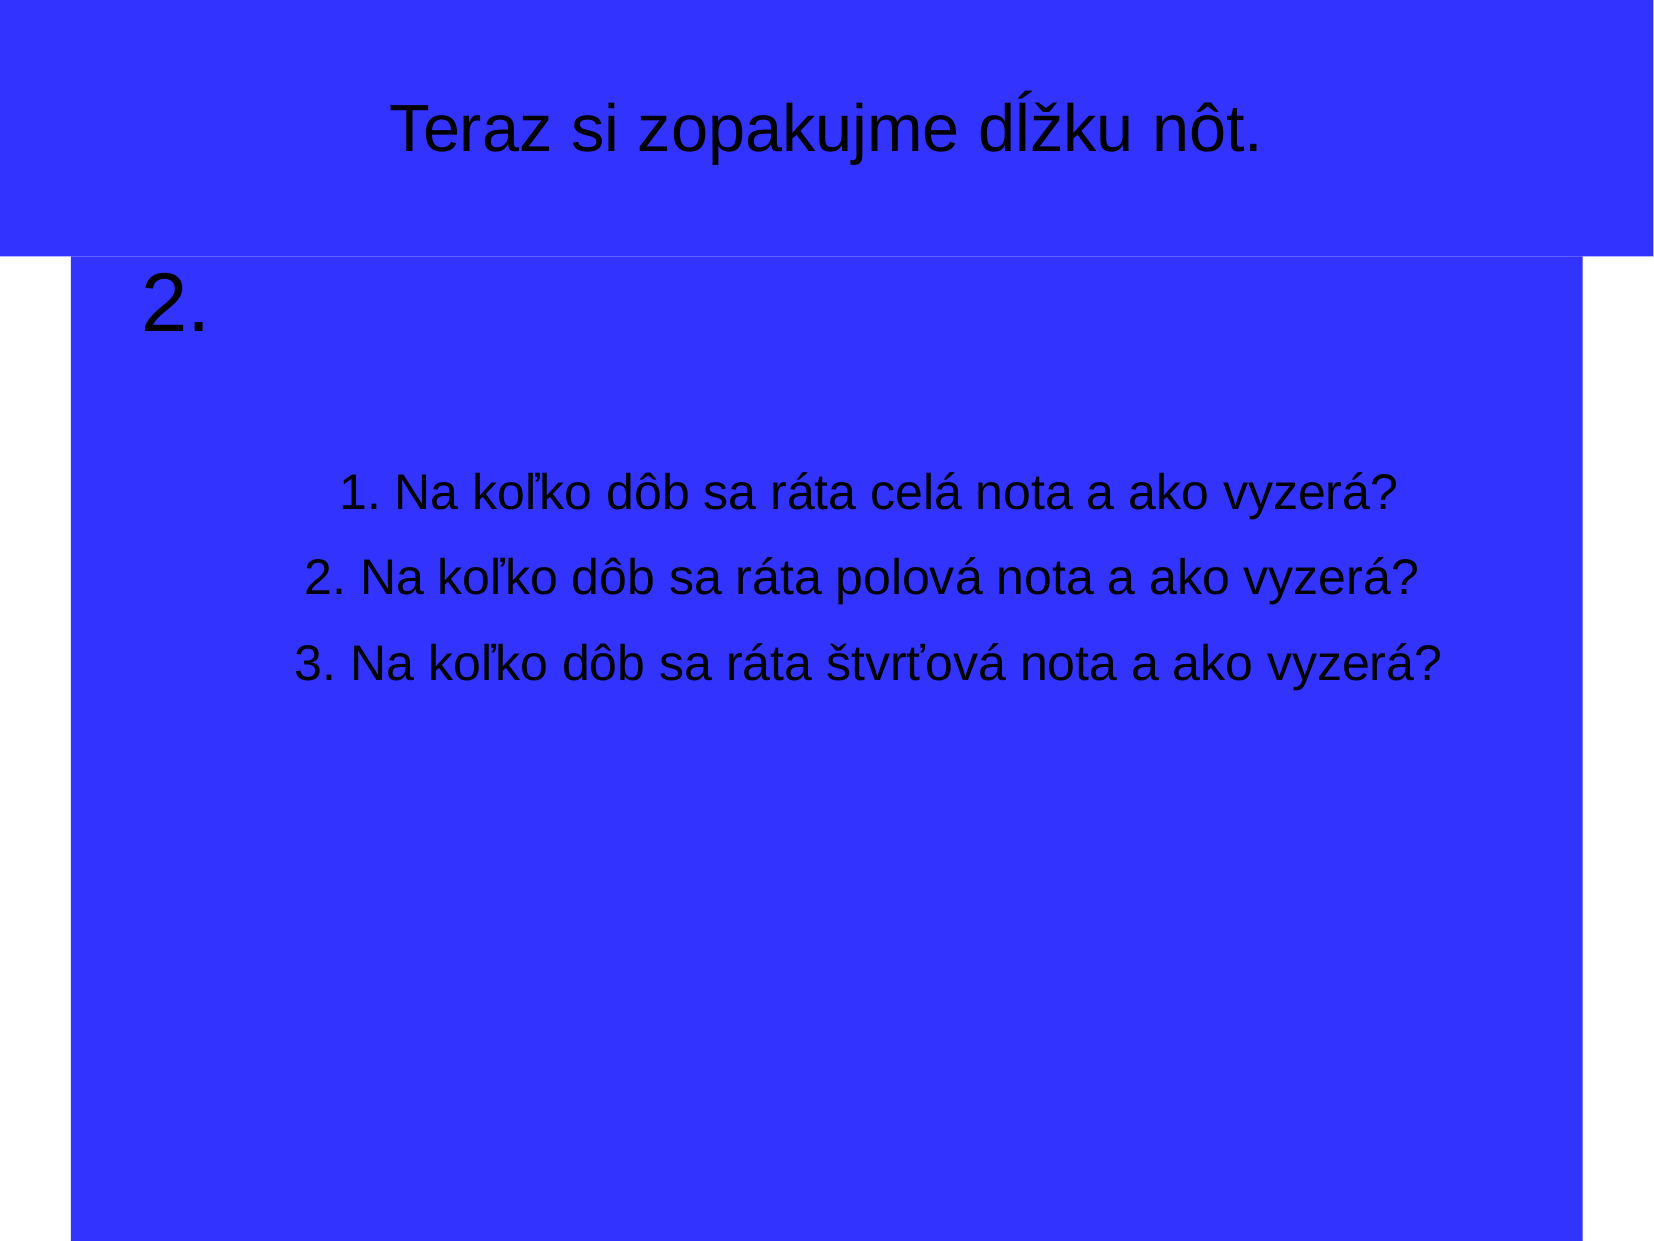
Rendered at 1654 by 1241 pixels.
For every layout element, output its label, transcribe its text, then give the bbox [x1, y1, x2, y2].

list 2. 1. Na koľko dôb sa ráta celá nota a ako vyzerá? 2. Na koľko dôb sa ráta polová nota a ako vyzerá? 3. Na koľko dôb sa ráta štvrťová nota a ako vyzerá? [70, 256, 1583, 1241]
title Teraz si zopakujme dĺžku nôt. [0, 0, 1654, 257]
